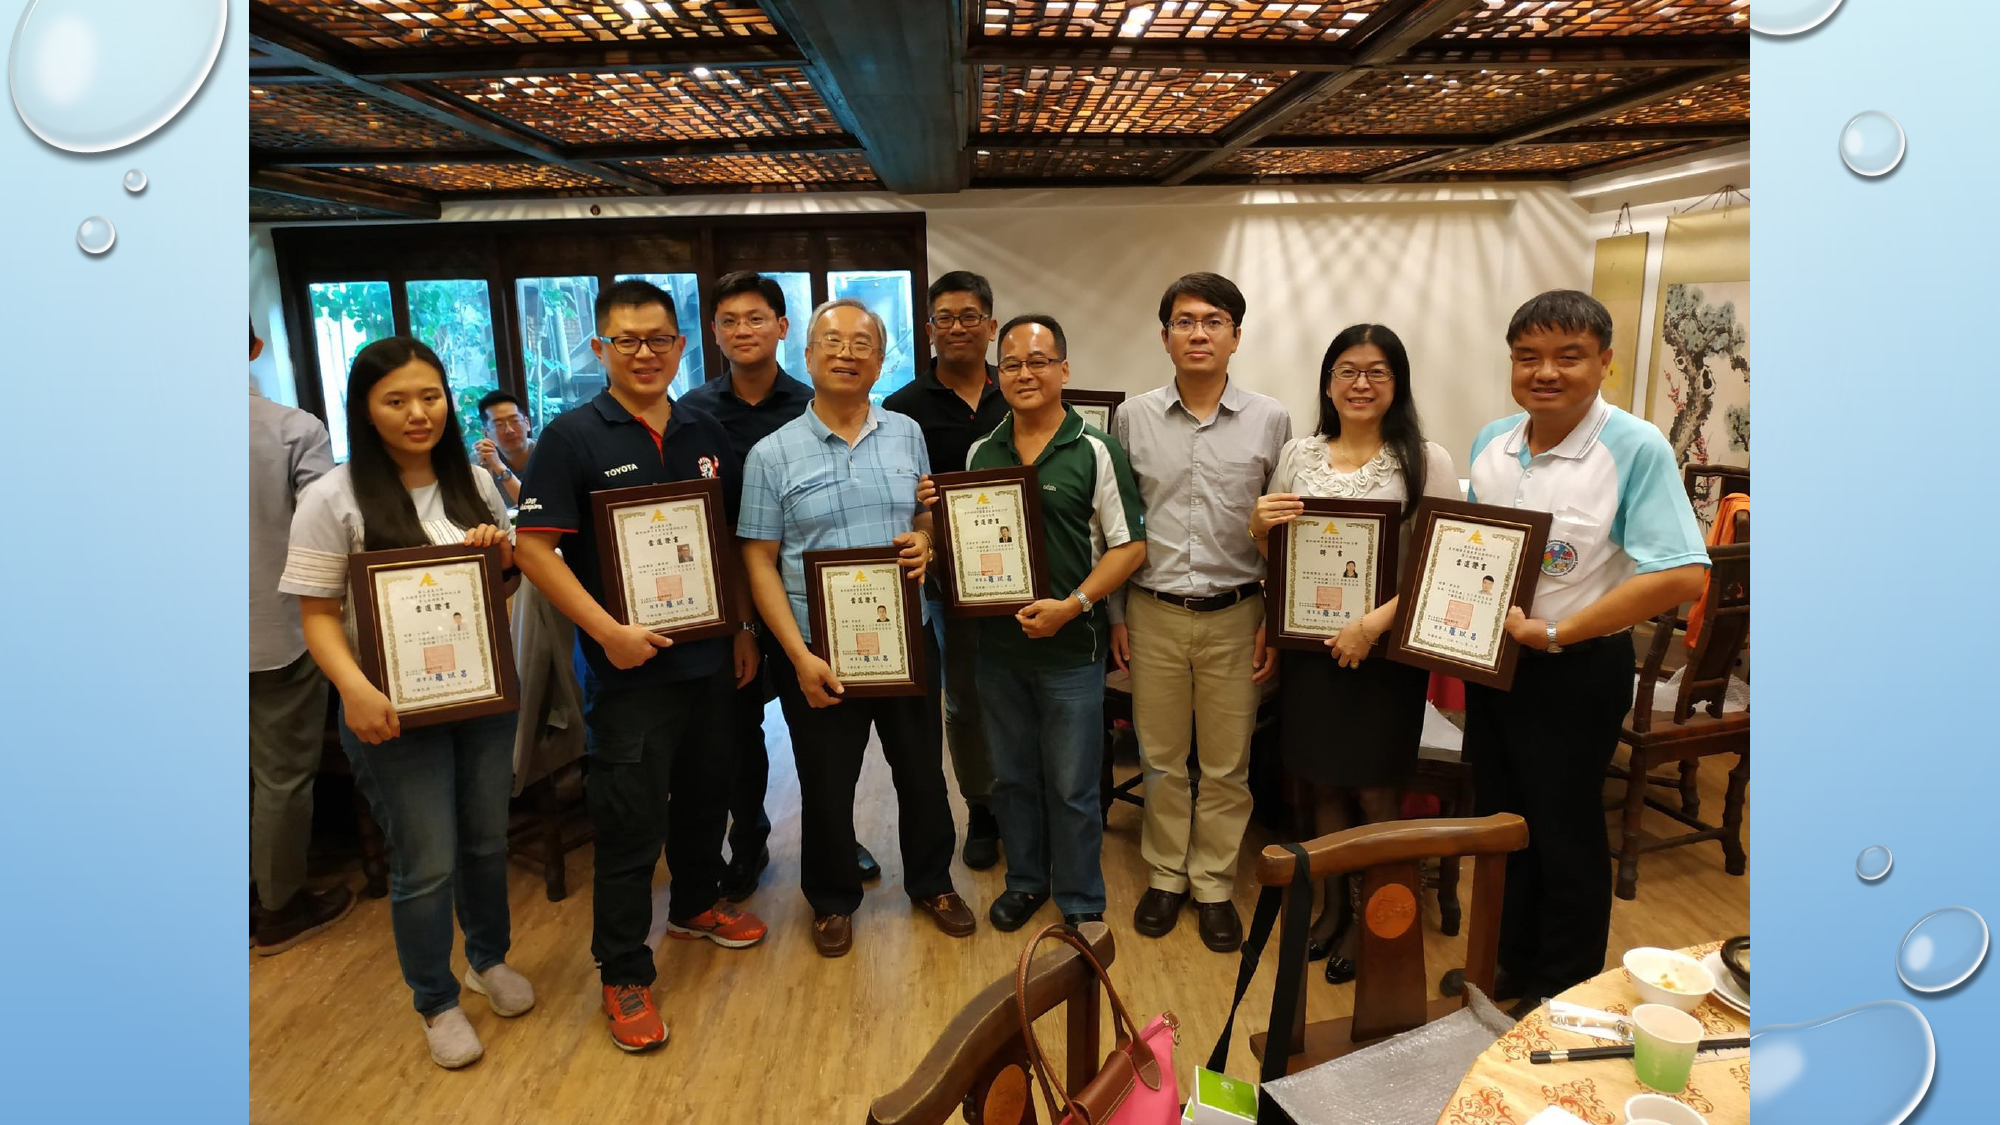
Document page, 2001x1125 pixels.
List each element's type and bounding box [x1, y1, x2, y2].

picture [249, 0, 1750, 1125]
